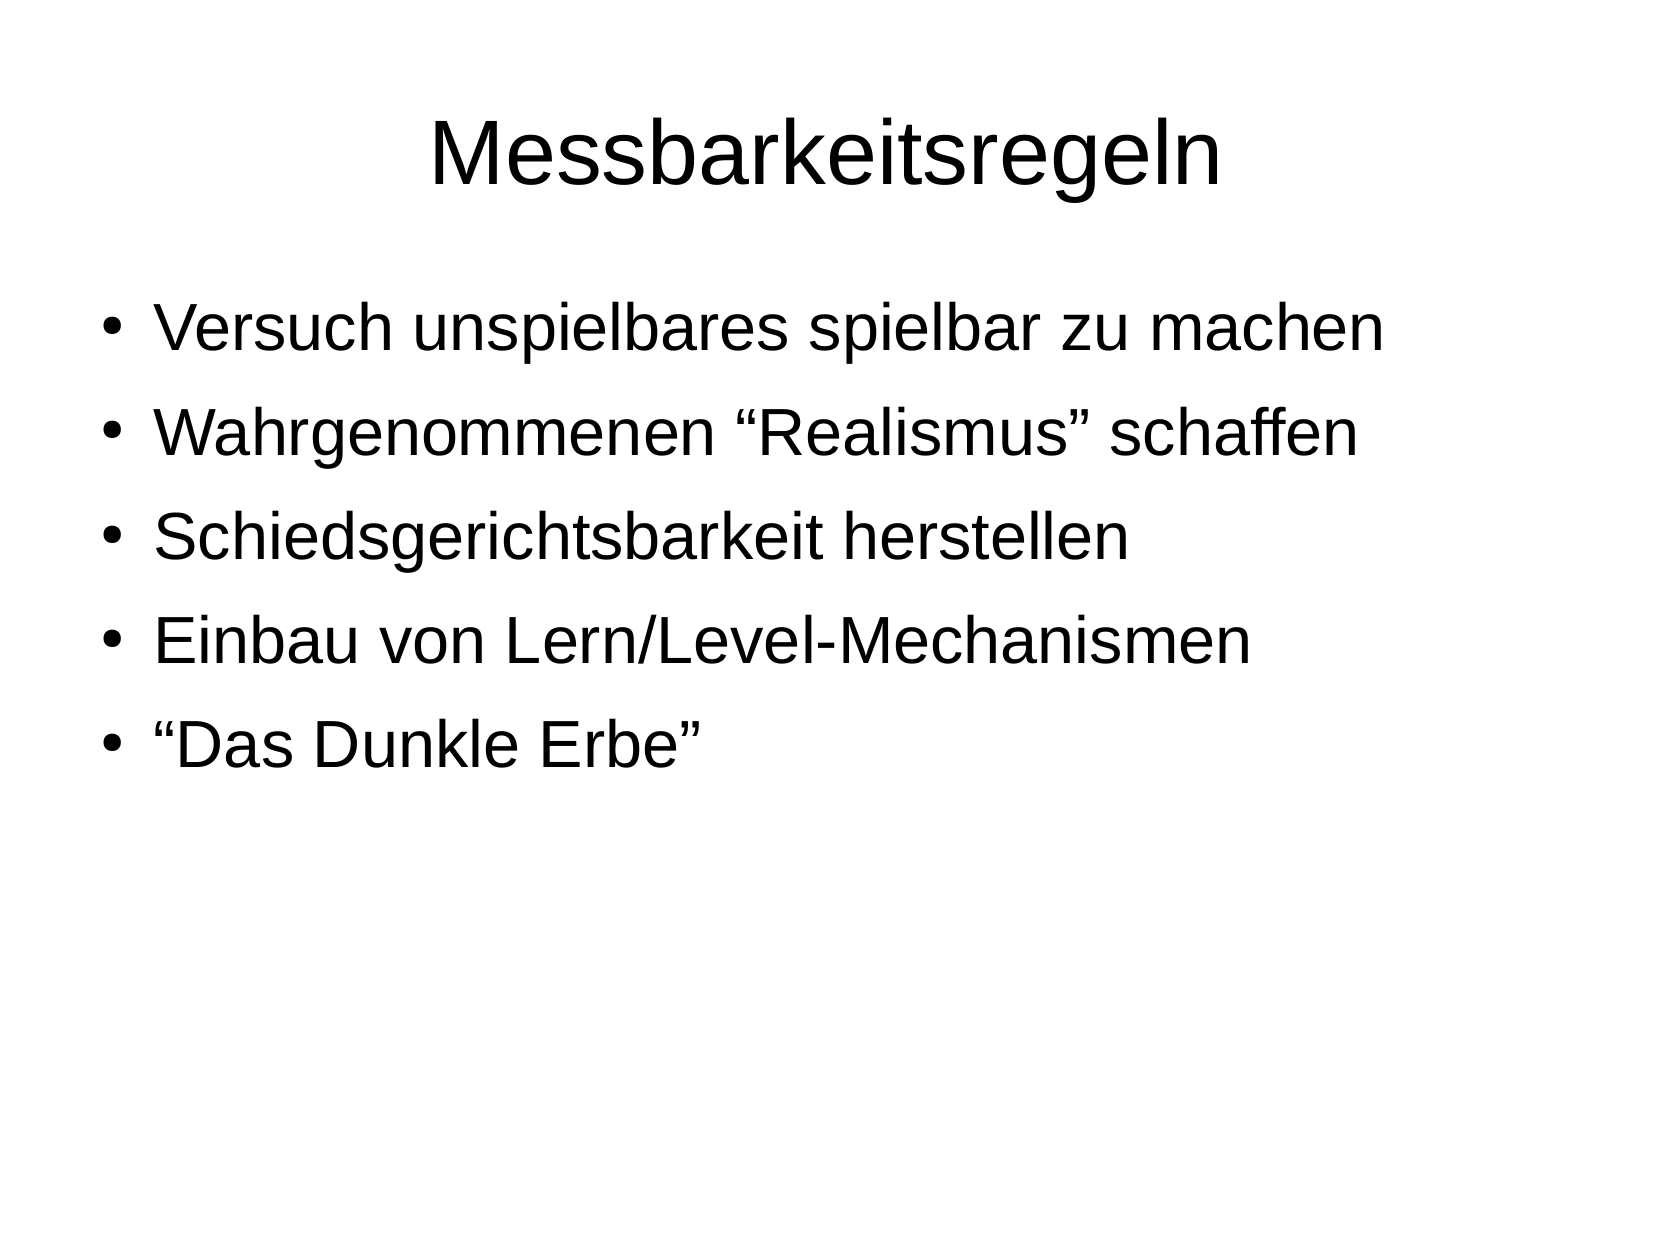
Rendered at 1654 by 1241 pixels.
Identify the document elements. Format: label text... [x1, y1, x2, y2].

title Messbarkeitsregeln [82, 49, 1571, 257]
list Versuch unspielbares spielbar zu machen Wahrgenommenen “Realismus” schaffen Schiedsgerichtsbarkeit herstellen Einbau von Lern/Level-Mechanismen “Das Dunkle Erbe” [82, 290, 1571, 1010]
